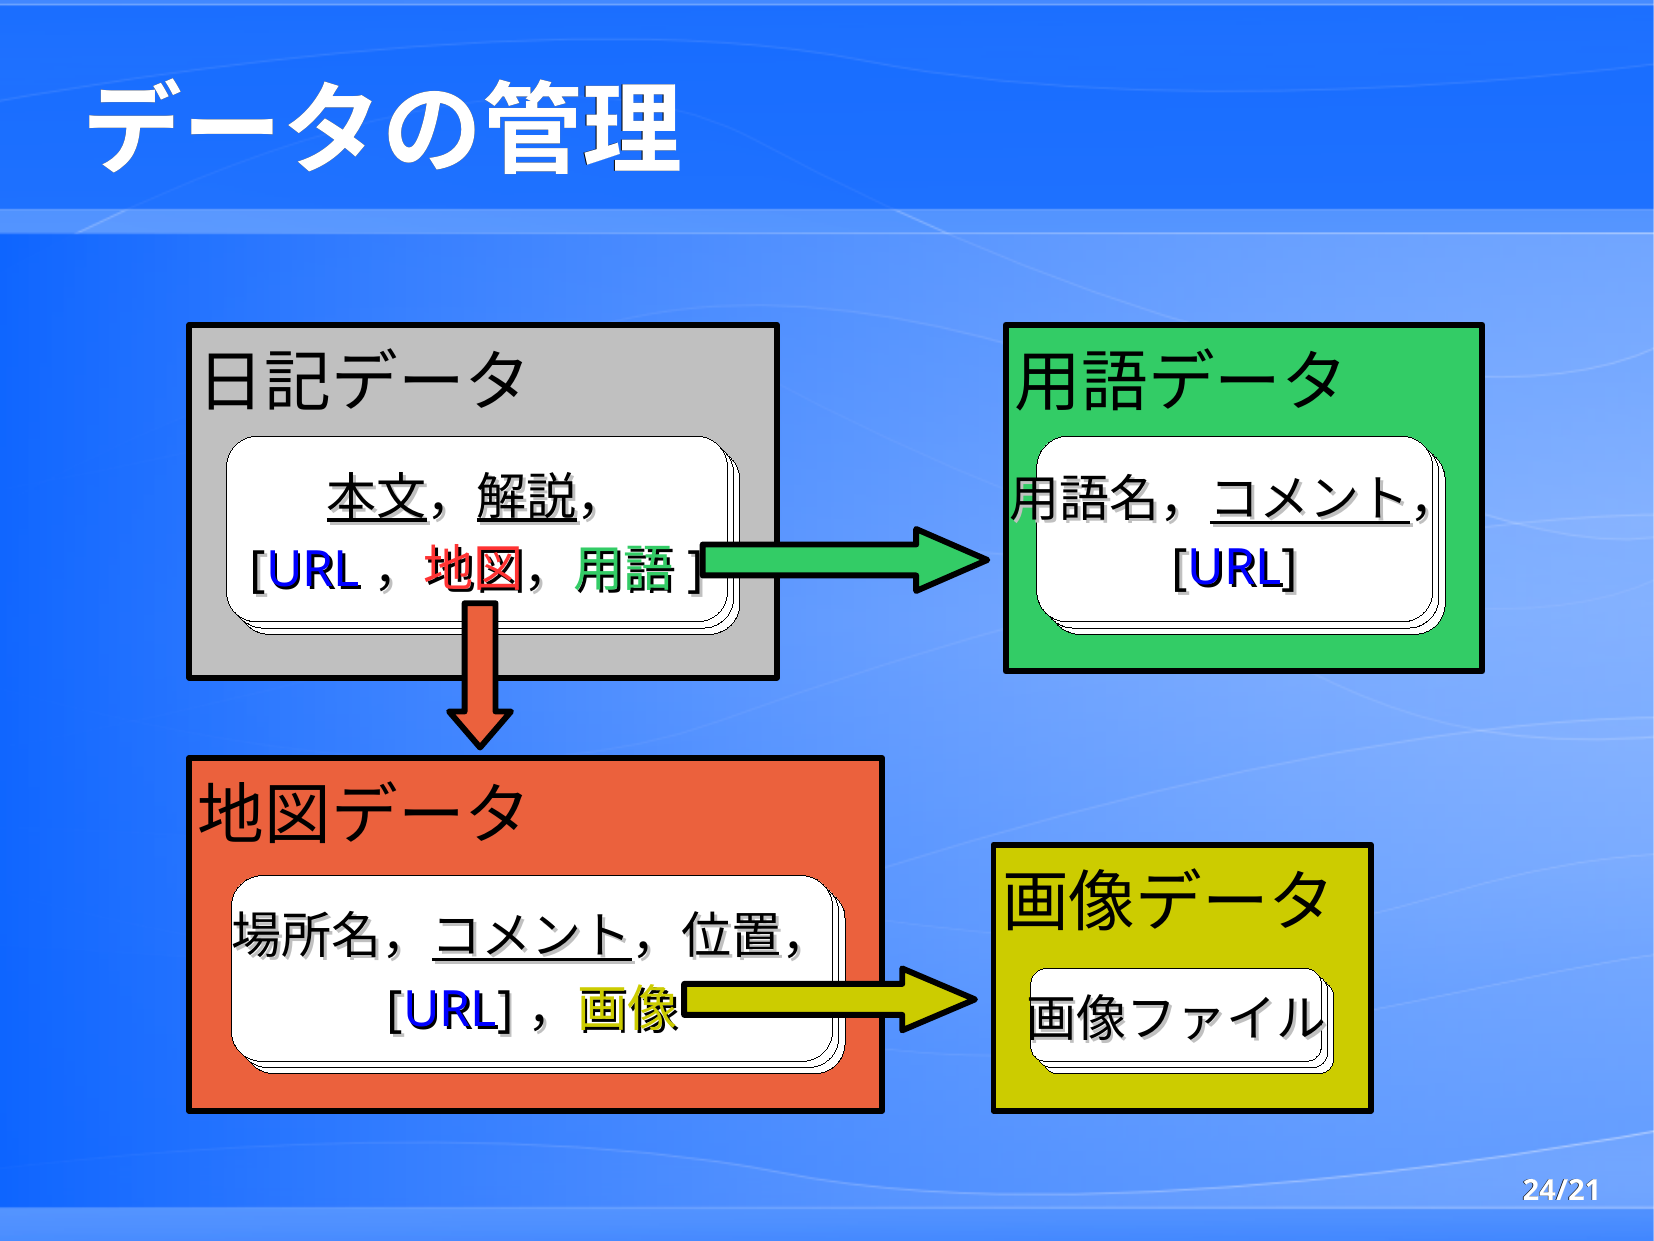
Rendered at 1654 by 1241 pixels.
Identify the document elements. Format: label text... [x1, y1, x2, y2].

text_box 地図データ [183, 764, 528, 855]
text_box [1005, 324, 1483, 672]
text_box 画像ファイル [1030, 968, 1322, 1062]
text_box 用語データ [999, 331, 1345, 422]
text_box 画像データ [987, 850, 1332, 942]
text_box 本文，解説， [URL，地図，用語] [226, 436, 728, 622]
text_box 場所名，コメント，位置， [URL]，画像 [231, 875, 833, 1062]
text_box [189, 758, 976, 1111]
text_box 日記データ [183, 331, 528, 422]
text_box 用語名，コメント， [URL] [1036, 436, 1433, 622]
picture [0, 0, 1654, 1241]
text_box [189, 324, 988, 748]
text_box [993, 844, 1371, 1111]
title データの管理 [23, 8, 1625, 237]
